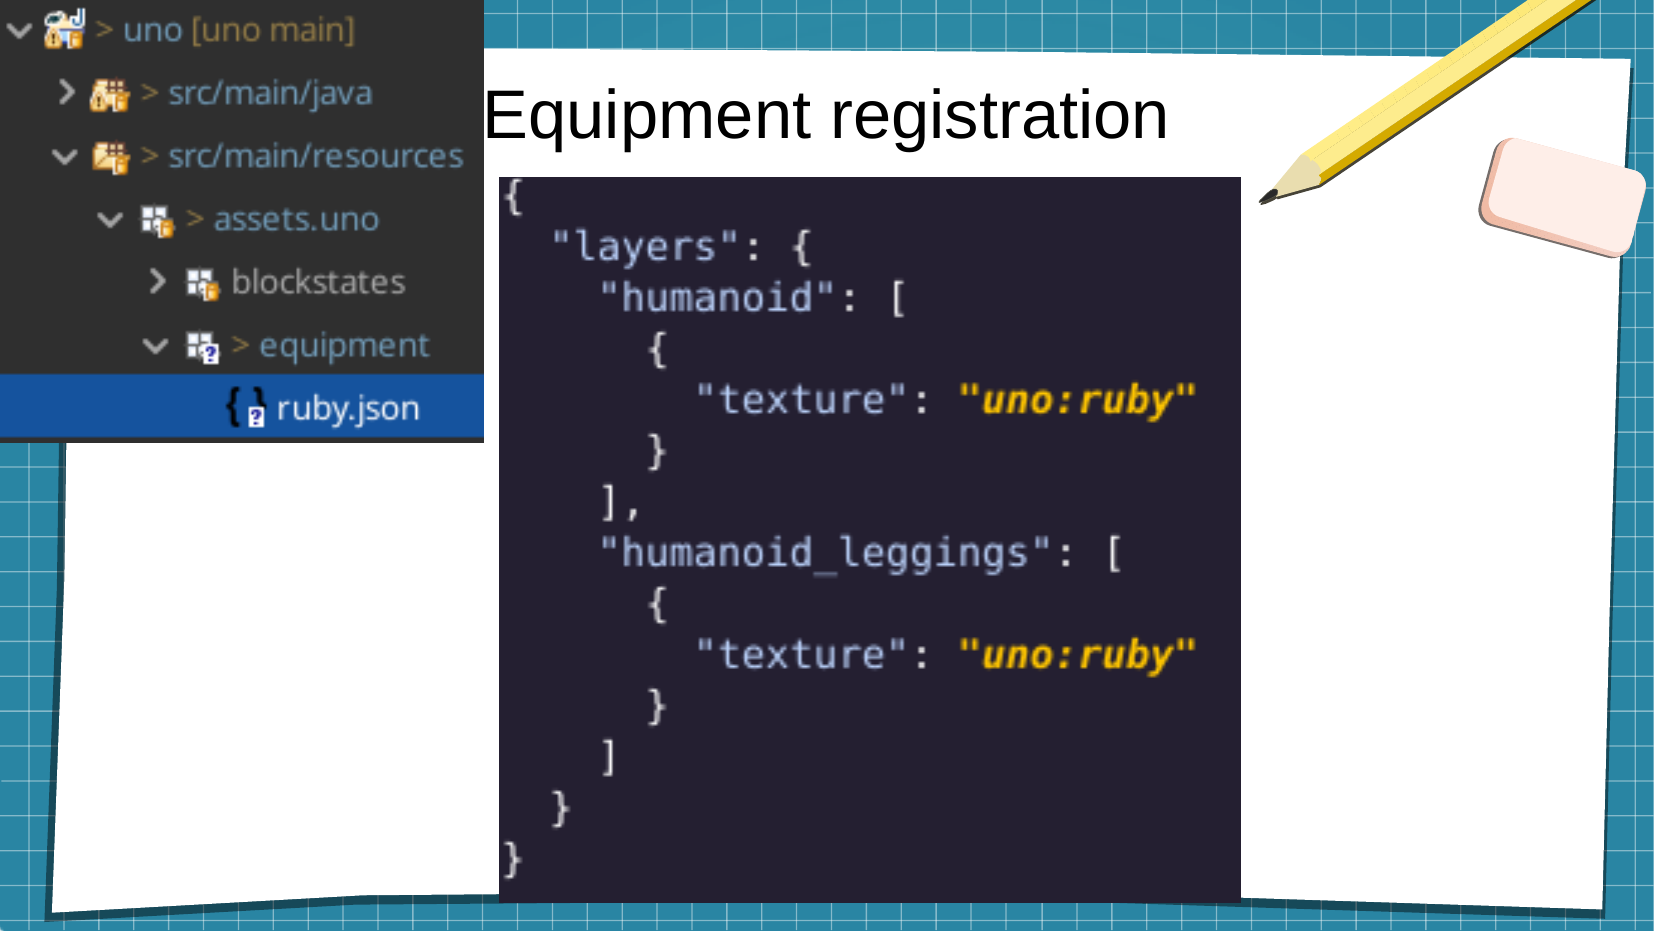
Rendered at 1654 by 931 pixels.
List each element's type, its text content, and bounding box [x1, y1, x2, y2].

picture [0, 0, 484, 443]
title Equipment registration [484, 37, 1571, 193]
picture [499, 177, 1241, 903]
